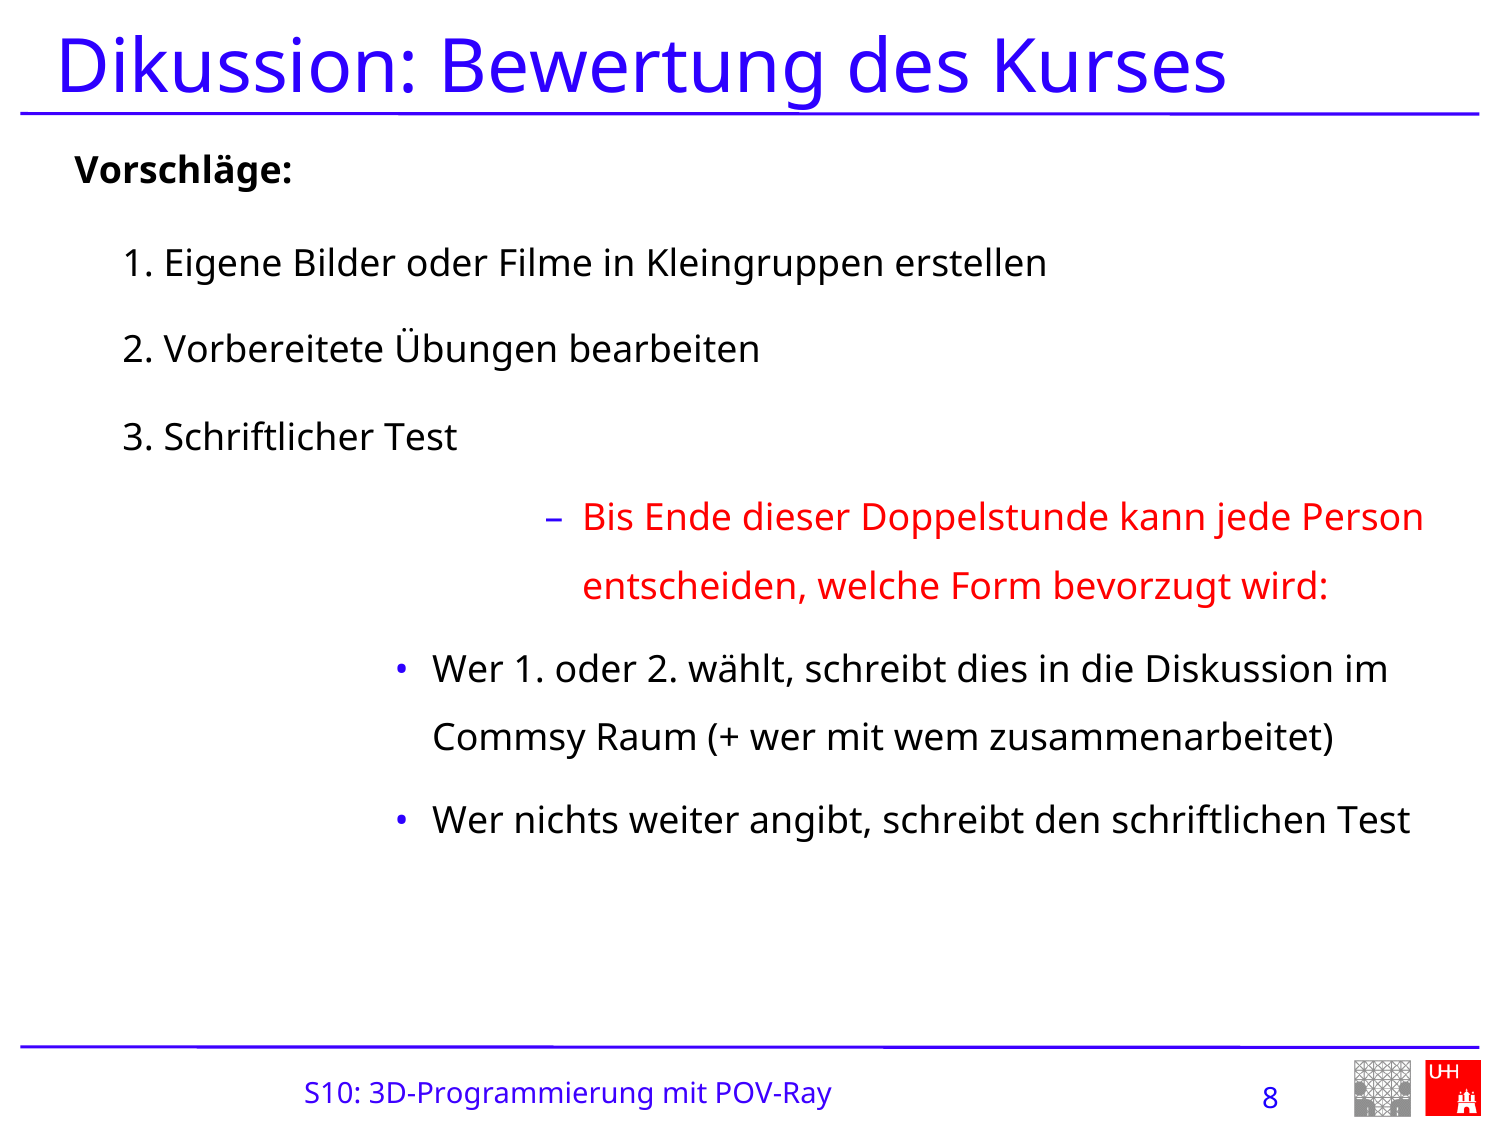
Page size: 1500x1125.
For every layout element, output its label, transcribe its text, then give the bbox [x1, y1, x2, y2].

picture [1471, 1058, 1483, 1119]
list 1. Eigene Bilder oder Filme in Kleingruppen erstellen 2. Vorbereitete Übungen bearbeiten 3. Schriftlicher Test Bis Ende dieser Doppelstunde kann jede Person entscheiden, welche Form bevorzugt wird: Wer 1. oder 2. wählt, schreibt dies in die Diskussion im Commsy Raum (+ wer mit wem zusammenarbeitet) Wer nichts weiter angibt, schreibt den schriftlichen Test [52, 148, 1471, 1125]
title Dikussion: Bewertung des Kurses [29, 10, 1477, 116]
text_box Vorschläge: [53, 135, 325, 204]
